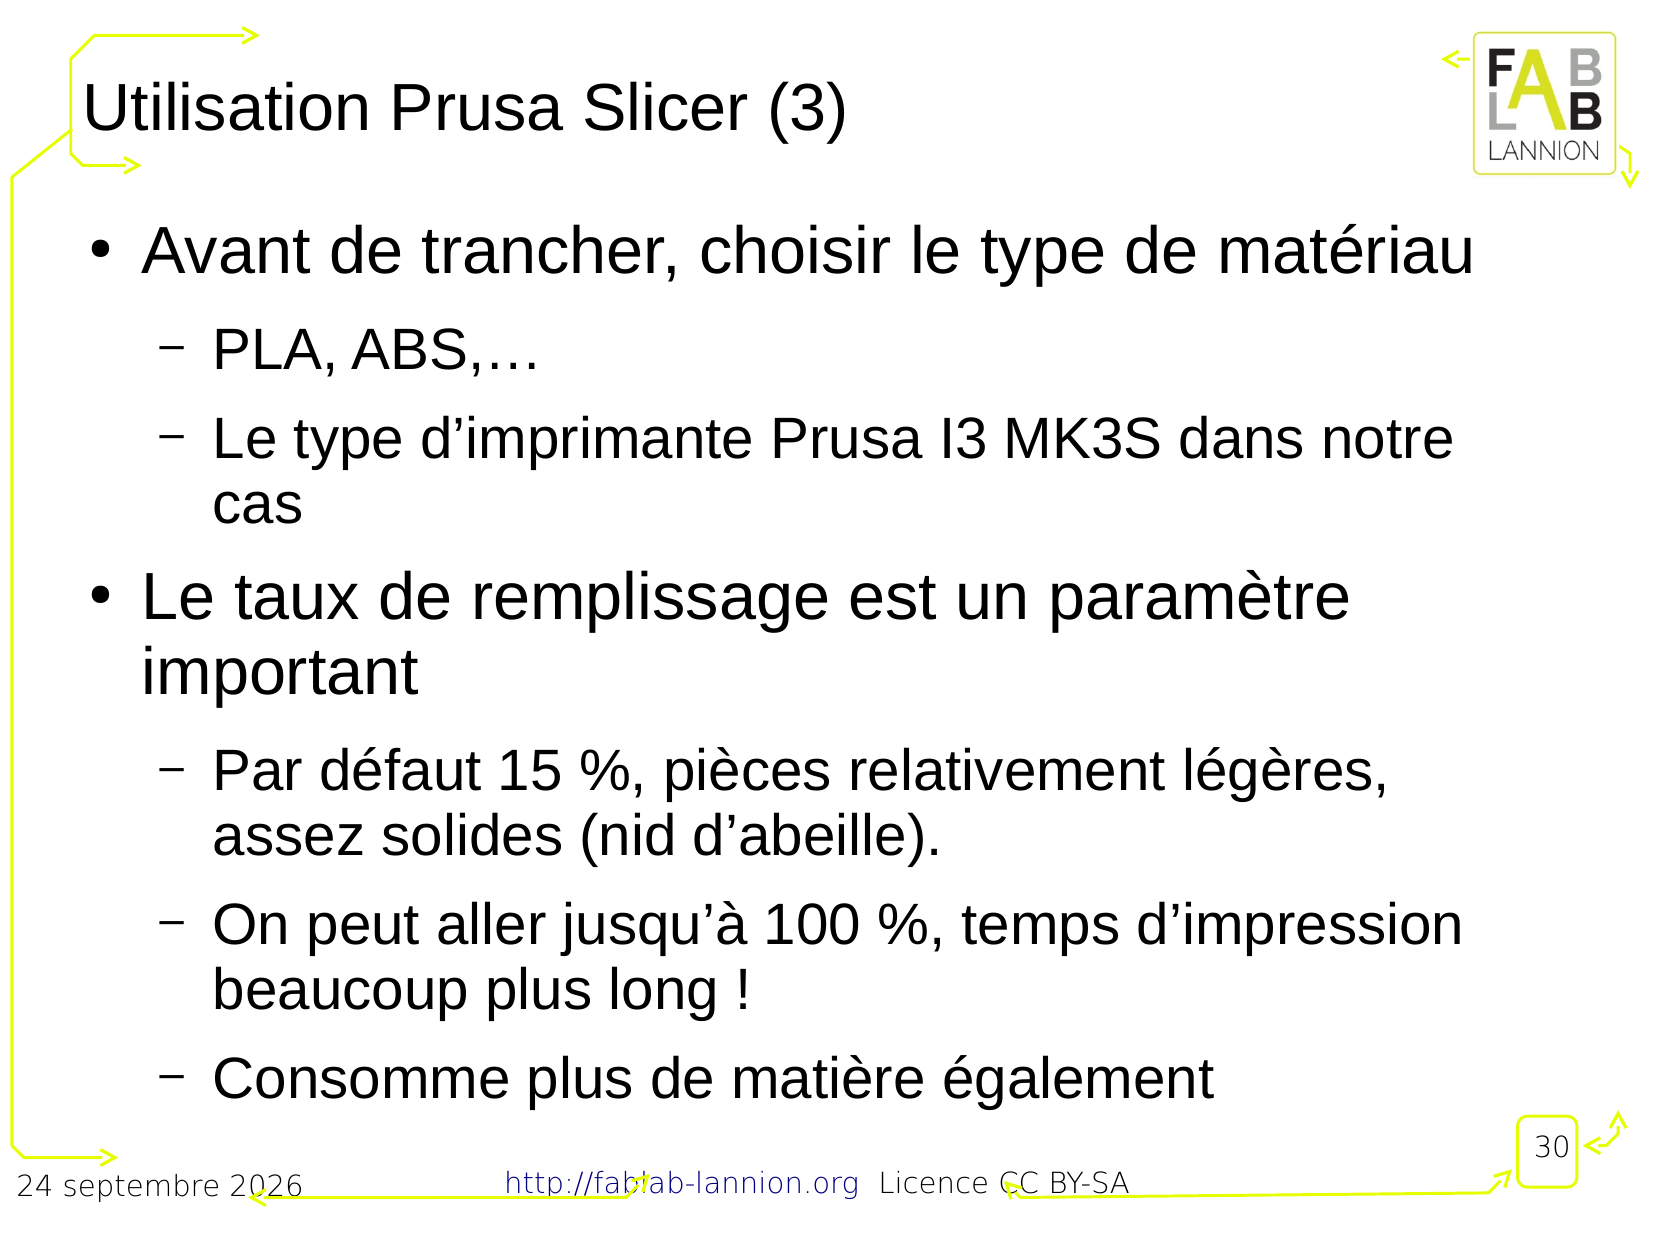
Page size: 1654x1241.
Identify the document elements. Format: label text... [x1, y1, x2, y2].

title Utilisation Prusa Slicer (3) [82, 49, 1441, 166]
list Avant de trancher, choisir le type de matériau PLA, ABS,… Le type d’imprimante Prusa I3 MK3S dans notre cas Le taux de remplissage est un paramètre important Par défaut 15 %, pièces relativement légères, assez solides (nid d’abeille). On peut aller jusqu’à 100 %, temps d’impression beaucoup plus long ! Consomme plus de matière également [70, 212, 1560, 1134]
picture [1470, 29, 1619, 178]
